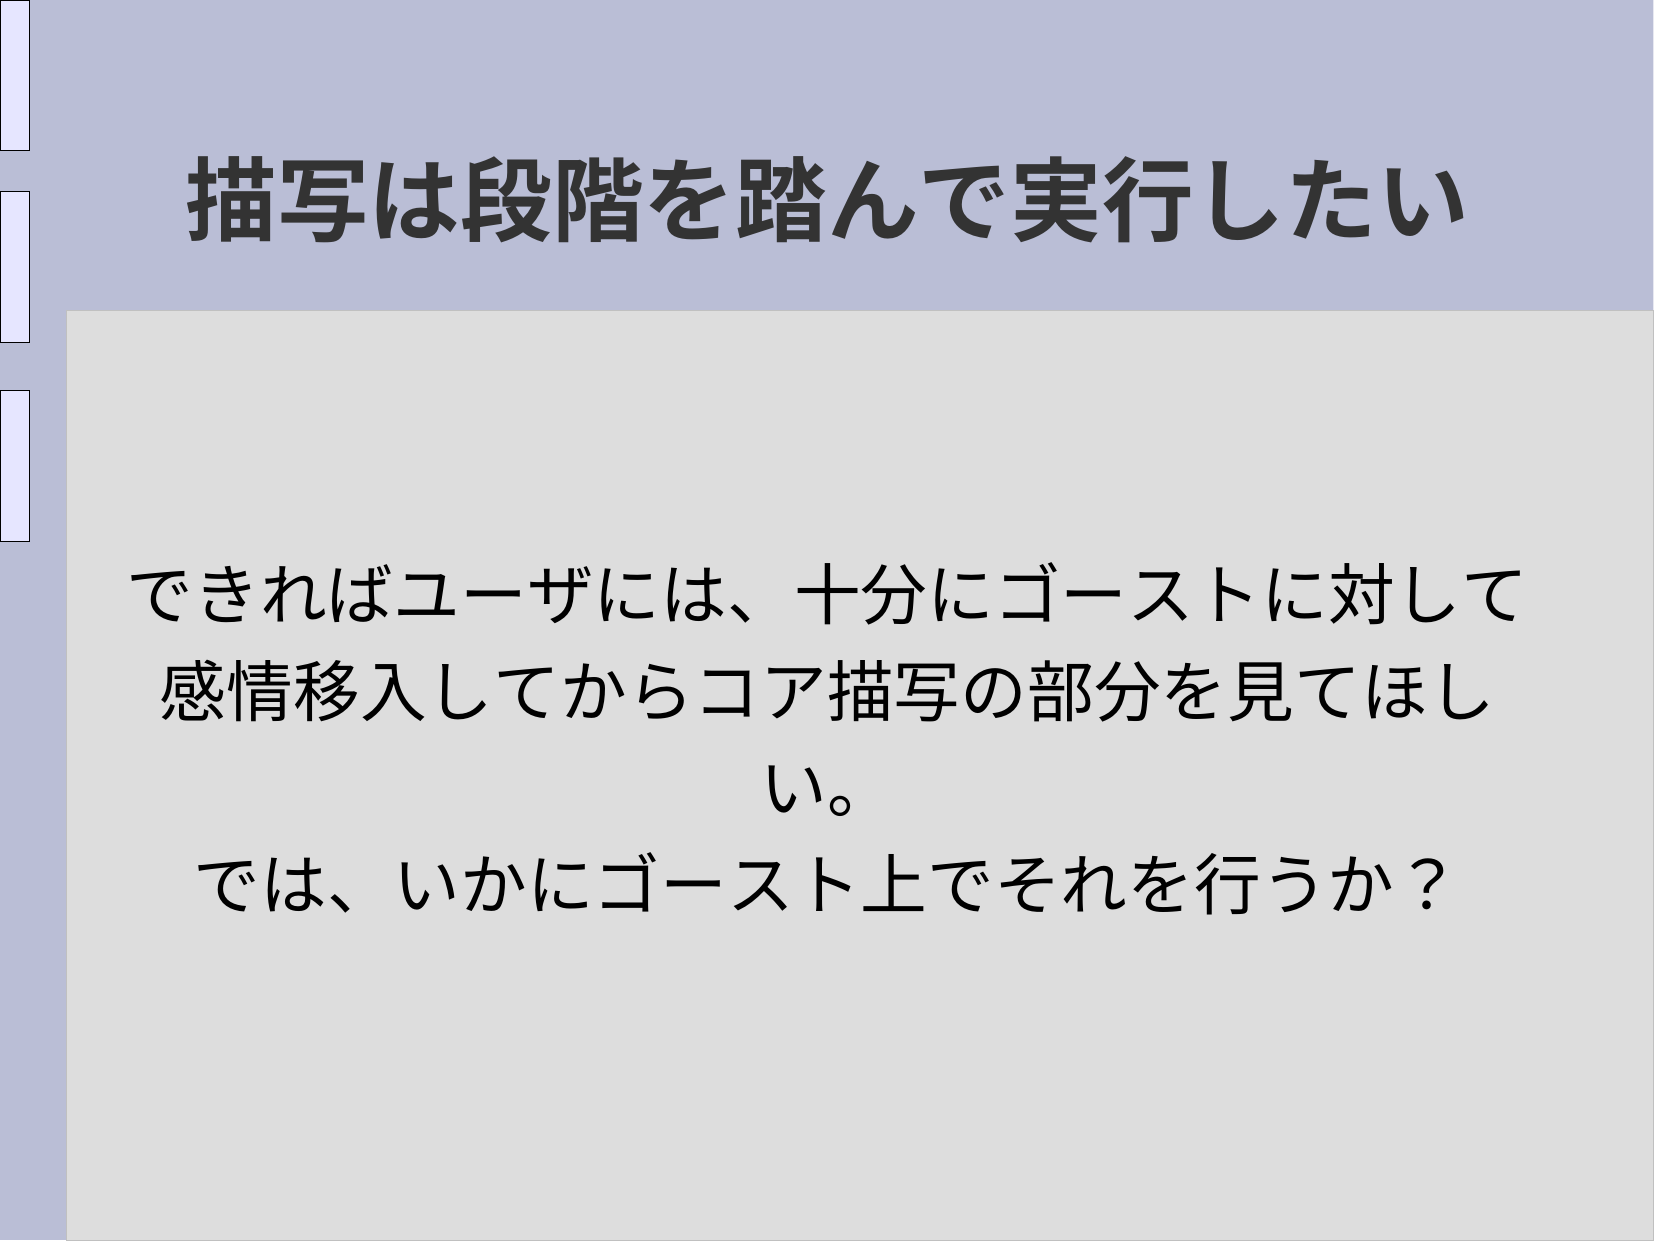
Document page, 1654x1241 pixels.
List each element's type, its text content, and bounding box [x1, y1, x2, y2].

subtitle できればユーザには、十分にゴーストに対して感情移入してからコア描写の部分を見てほしい。 では、いかにゴースト上でそれを行うか？ [121, 344, 1534, 1127]
title 描写は段階を踏んで実行したい [121, 91, 1534, 299]
